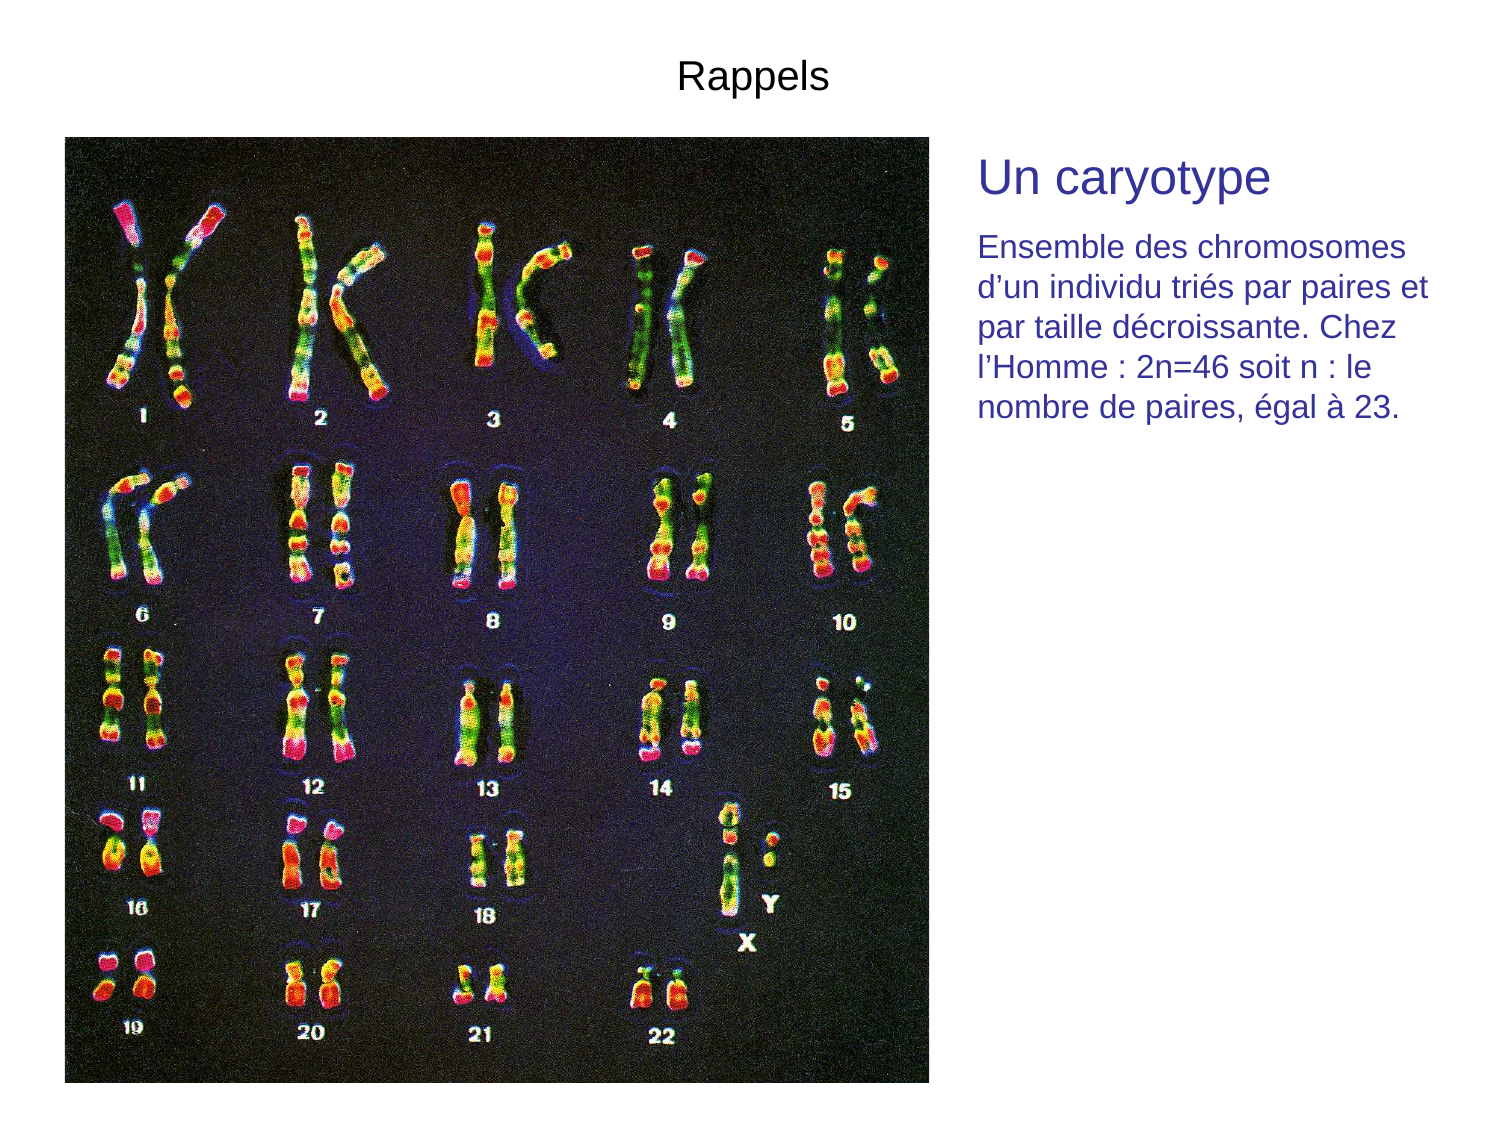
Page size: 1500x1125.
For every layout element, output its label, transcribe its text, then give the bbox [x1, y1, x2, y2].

text_box Rappels [75, 45, 1426, 102]
picture [64, 137, 930, 1083]
text_box Un caryotype Ensemble des chromosomes d’un individu triés par paires et par taille décroissante. Chez l’Homme : 2n=46 soit n : le nombre de paires, égal à 23. [962, 137, 1471, 434]
